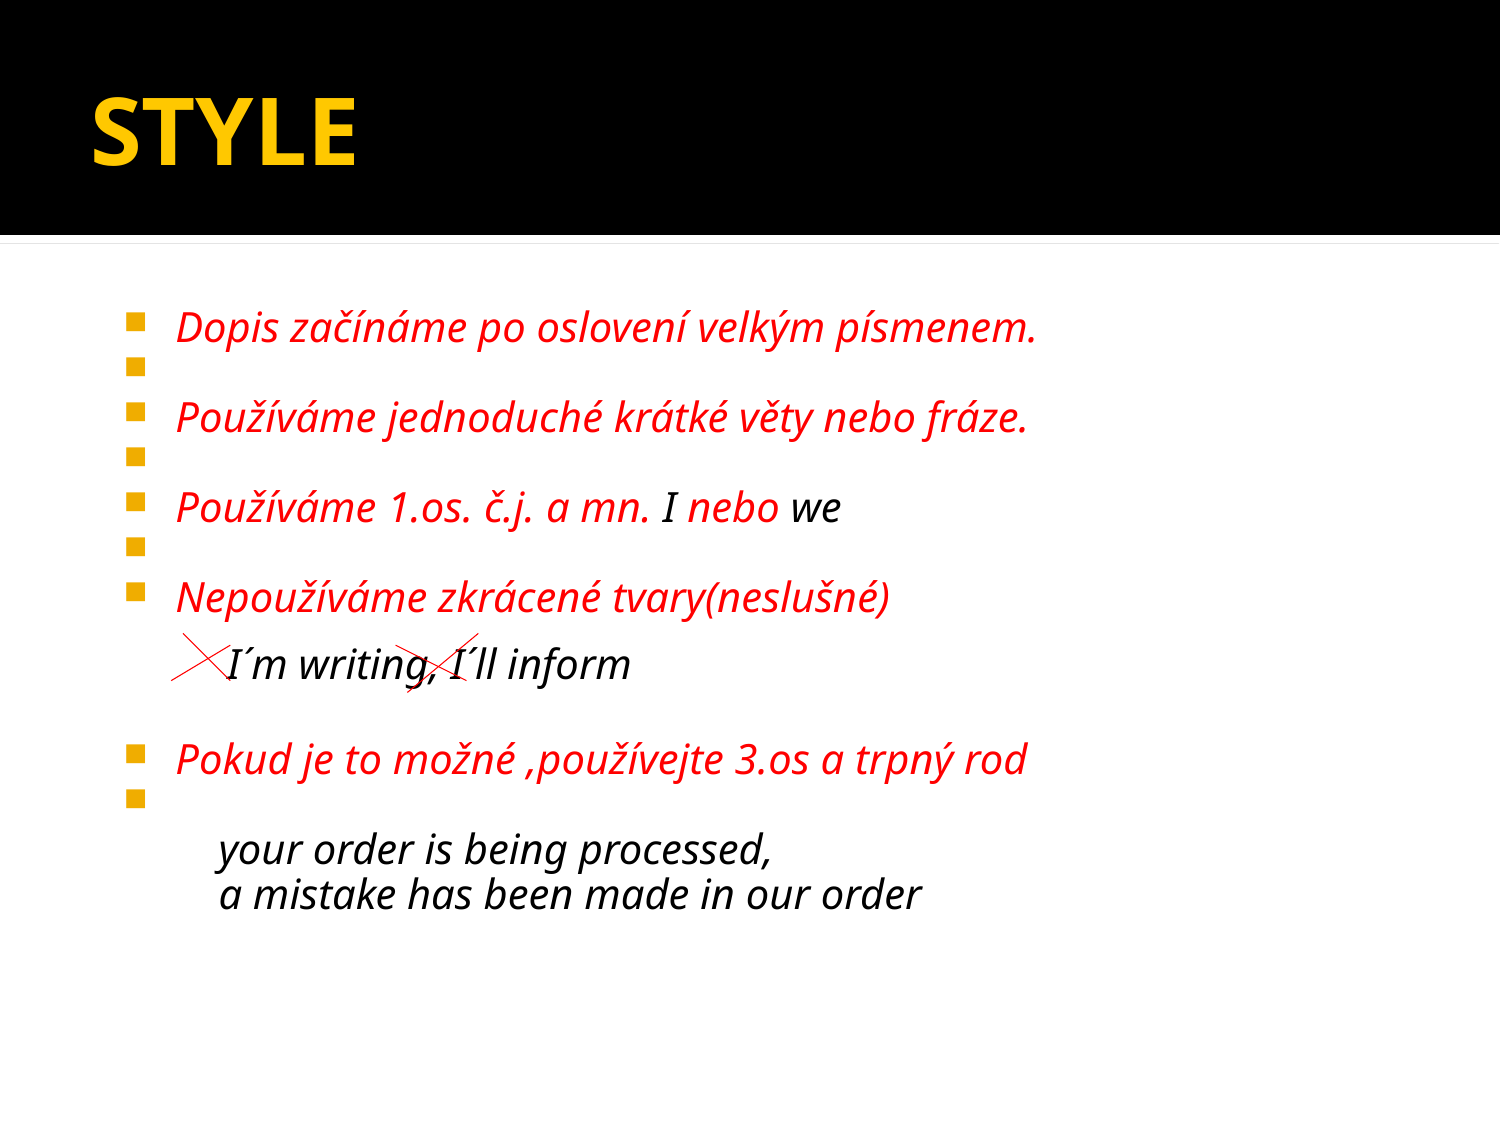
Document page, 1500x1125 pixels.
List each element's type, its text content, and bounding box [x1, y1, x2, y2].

title STYLE [75, 25, 1426, 232]
list Dopis začínáme po oslovení velkým písmenem. Používáme jednoduché krátké věty nebo fráze. Používáme 1.os. č.j. a mn. I nebo we Nepoužíváme zkrácené tvary(neslušné) I´m writing, I´ll inform Pokud je to možné ,používejte 3.os a trpný rod your order is being processed, a mistake has been made in our order [75, 291, 1426, 1051]
